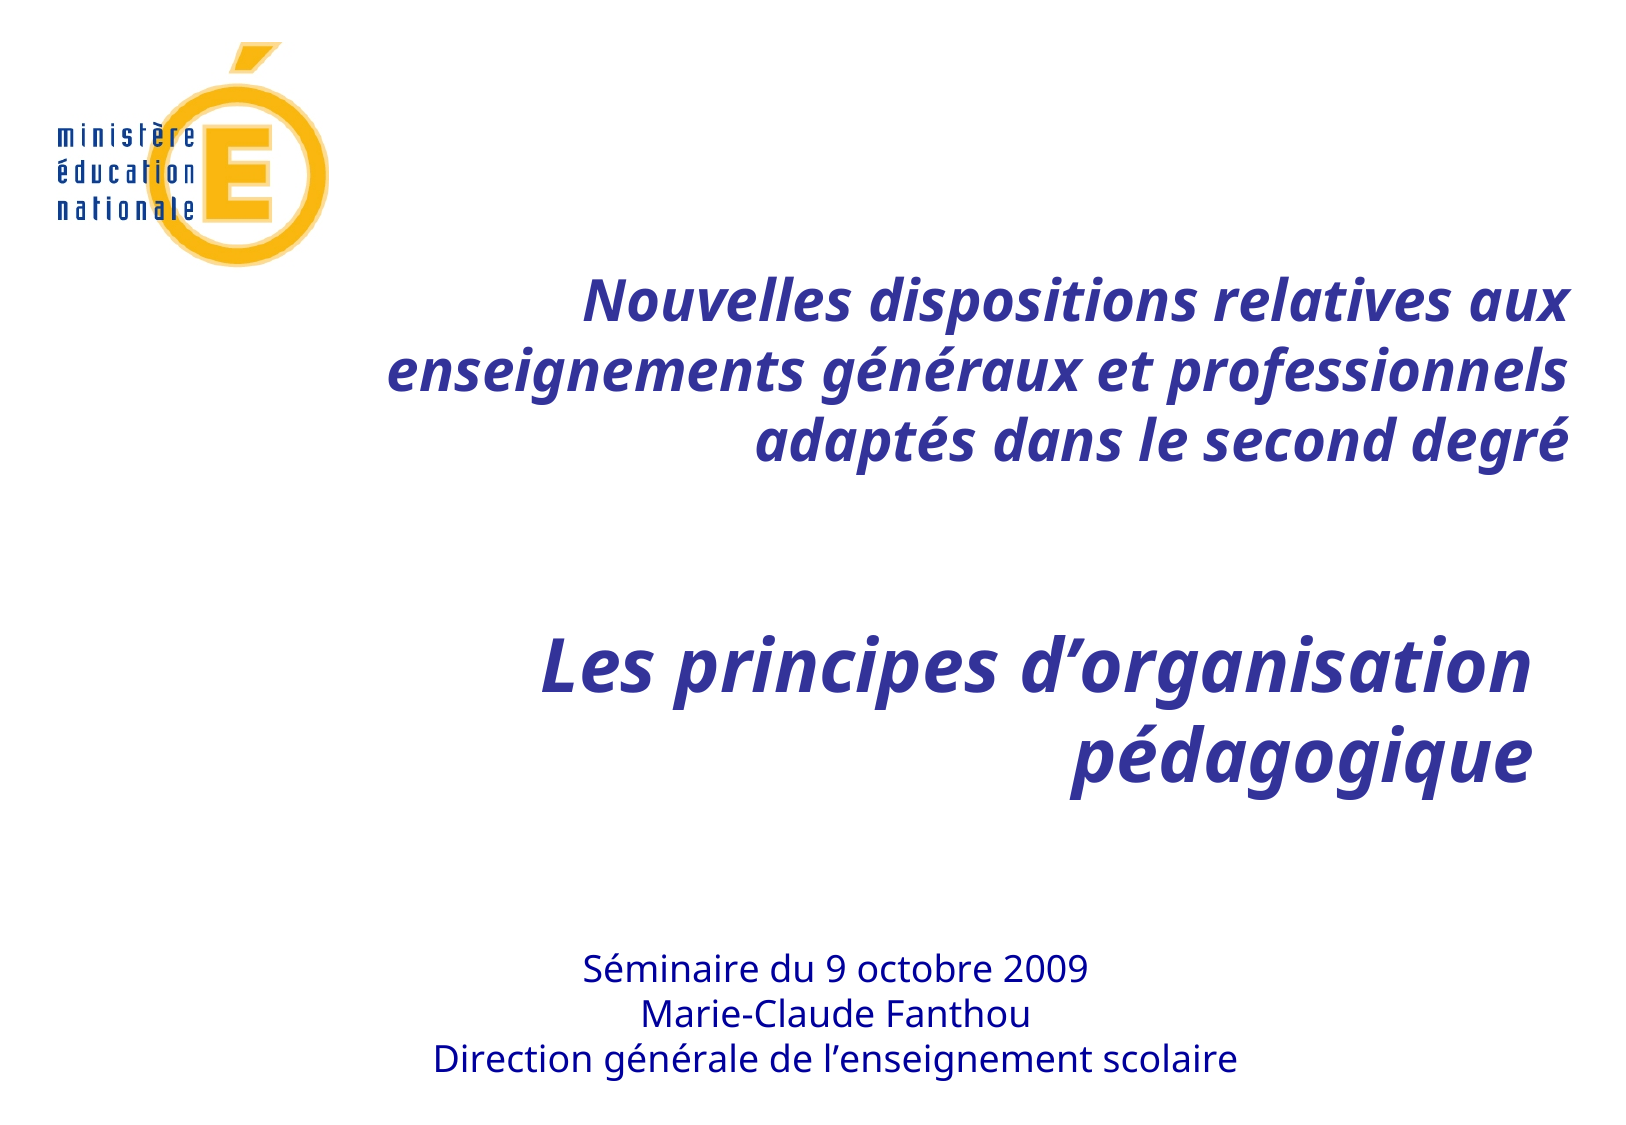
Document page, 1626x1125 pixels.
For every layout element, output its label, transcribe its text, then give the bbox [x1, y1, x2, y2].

text_box Nouvelles dispositions relatives aux enseignements généraux et professionnels adaptés dans le second degré [162, 255, 1585, 481]
picture [56, 42, 329, 273]
text_box Séminaire du 9 octobre 2009 Marie-Claude Fanthou Direction générale de l’enseignement scolaire [417, 937, 1255, 1088]
text_box Les principes d’organisation pédagogique [127, 609, 1550, 806]
